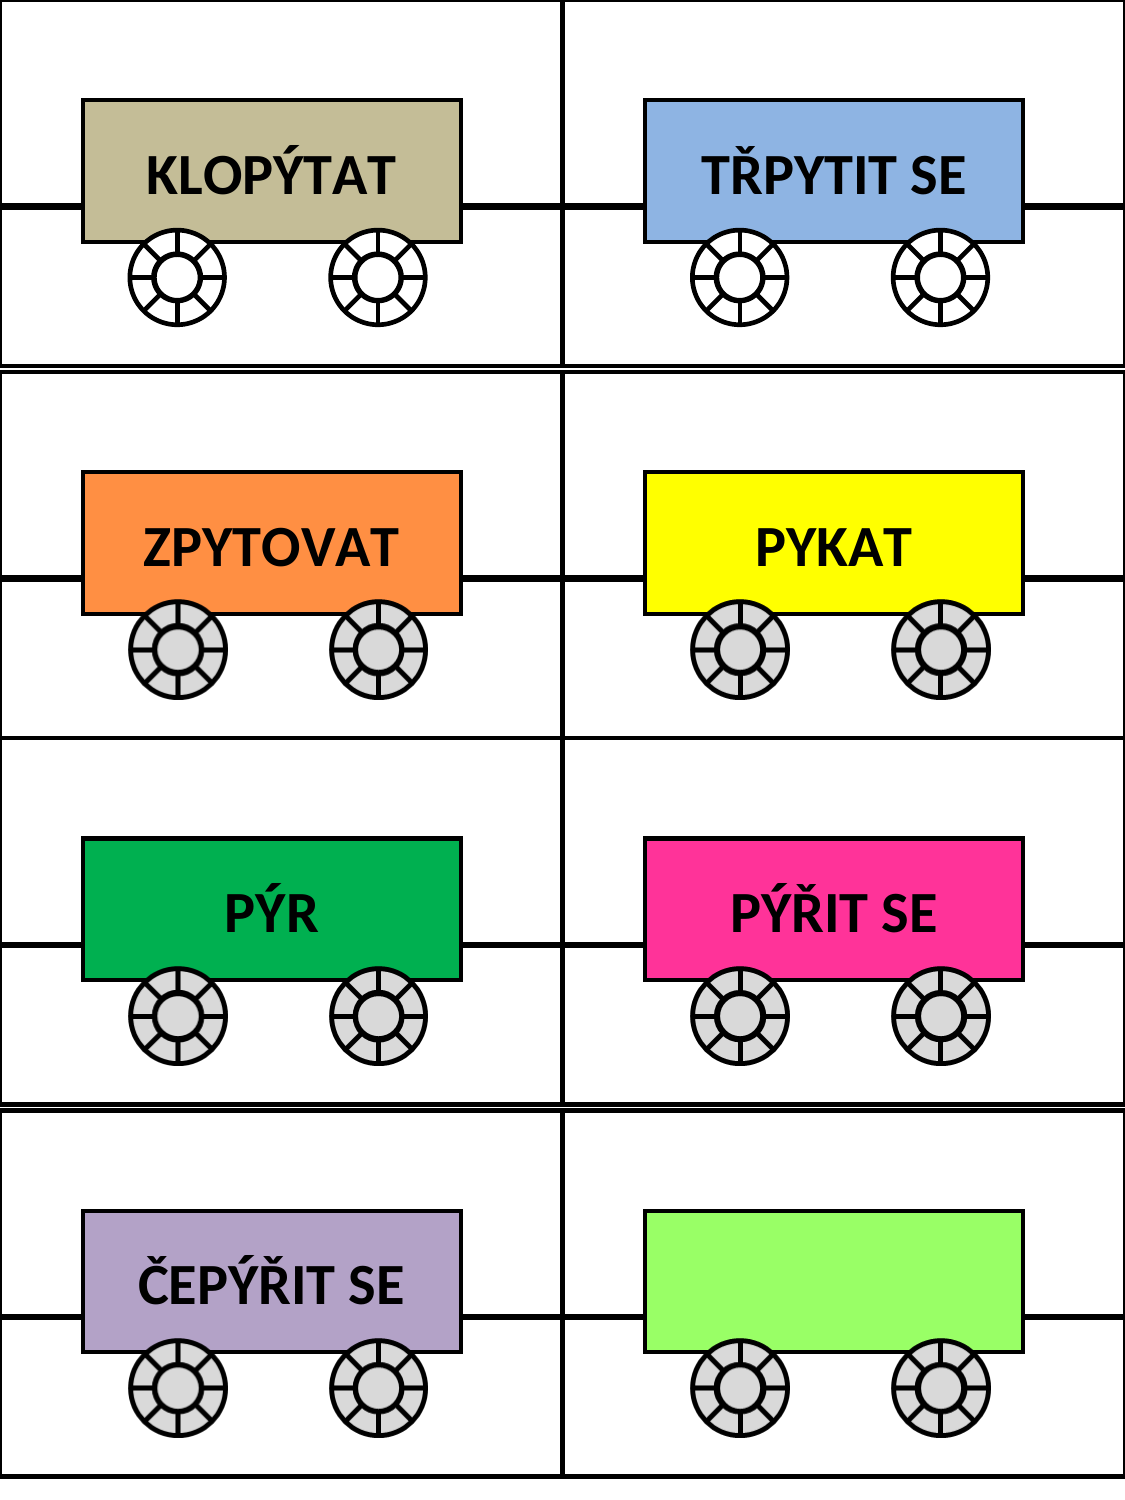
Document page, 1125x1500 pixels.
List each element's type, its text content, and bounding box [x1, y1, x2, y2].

text_box [0, 210, 1125, 367]
picture [127, 598, 229, 702]
text_box [0, 1110, 1125, 1477]
picture [127, 965, 229, 1067]
picture [127, 1337, 229, 1440]
text_box [0, 948, 1125, 1105]
text_box [0, 0, 1125, 203]
picture [689, 965, 791, 1067]
picture [328, 965, 429, 1067]
text_box ČEPÝŘIT SE [82, 1210, 461, 1353]
picture [890, 1337, 992, 1440]
text_box [0, 372, 1125, 575]
picture [328, 598, 429, 702]
text_box PÝR [82, 838, 461, 981]
picture [328, 1337, 429, 1440]
text_box PYKAT [645, 472, 1024, 614]
picture [689, 598, 791, 702]
text_box KLOPÝTAT [82, 100, 461, 243]
text_box ZPYTOVAT [82, 472, 461, 614]
text_box TŘPYTIT SE [645, 100, 1024, 243]
picture [890, 598, 992, 702]
text_box [0, 582, 1125, 942]
picture [689, 1337, 791, 1440]
picture [890, 965, 992, 1067]
text_box PÝŘIT SE [645, 838, 1024, 981]
